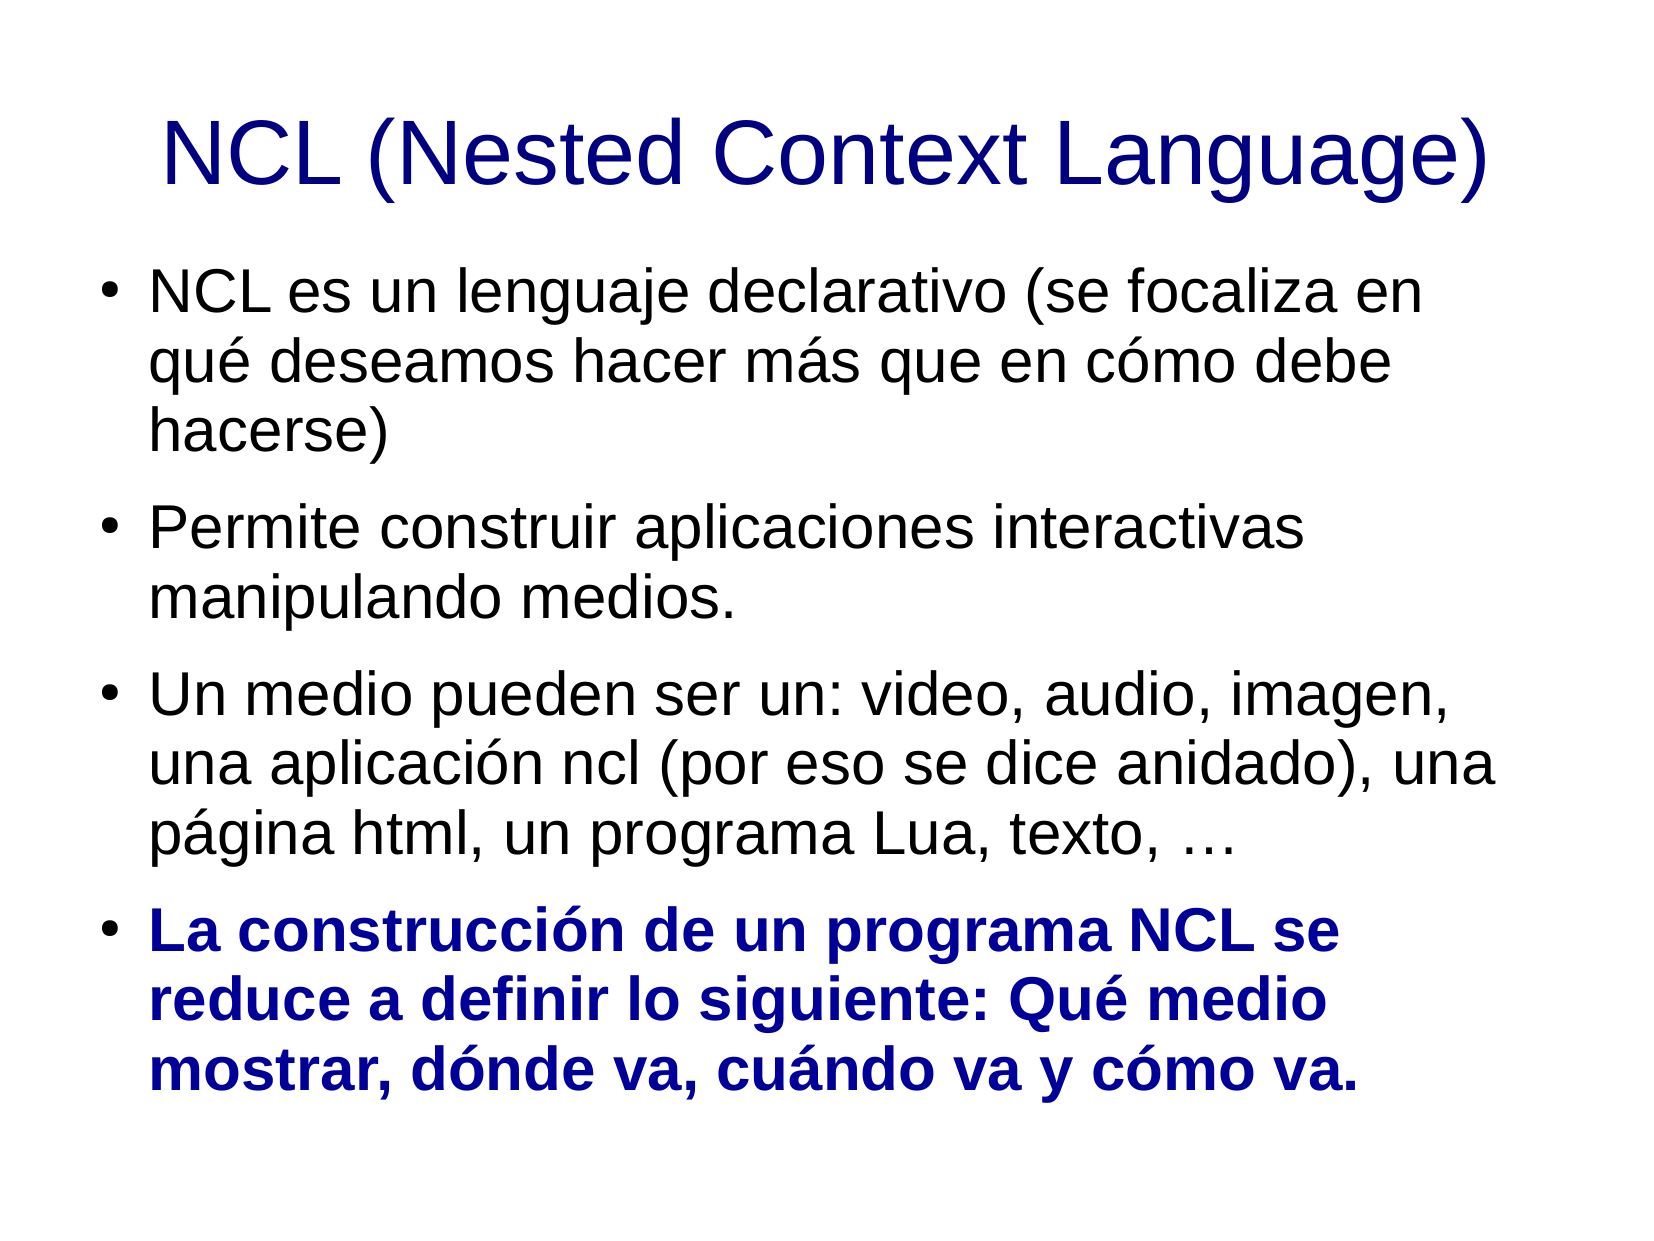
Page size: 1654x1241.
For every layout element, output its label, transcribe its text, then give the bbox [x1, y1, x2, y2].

list NCL es un lenguaje declarativo (se focaliza en qué deseamos hacer más que en cómo debe hacerse) Permite construir aplicaciones interactivas manipulando medios. Un medio pueden ser un: video, audio, imagen, una aplicación ncl (por eso se dice anidado), una página html, un programa Lua, texto, … La construcción de un programa NCL se reduce a definir lo siguiente: Qué medio mostrar, dónde va, cuándo va y cómo va. [82, 256, 1538, 1122]
title NCL (Nested Context Language) [82, 49, 1571, 257]
